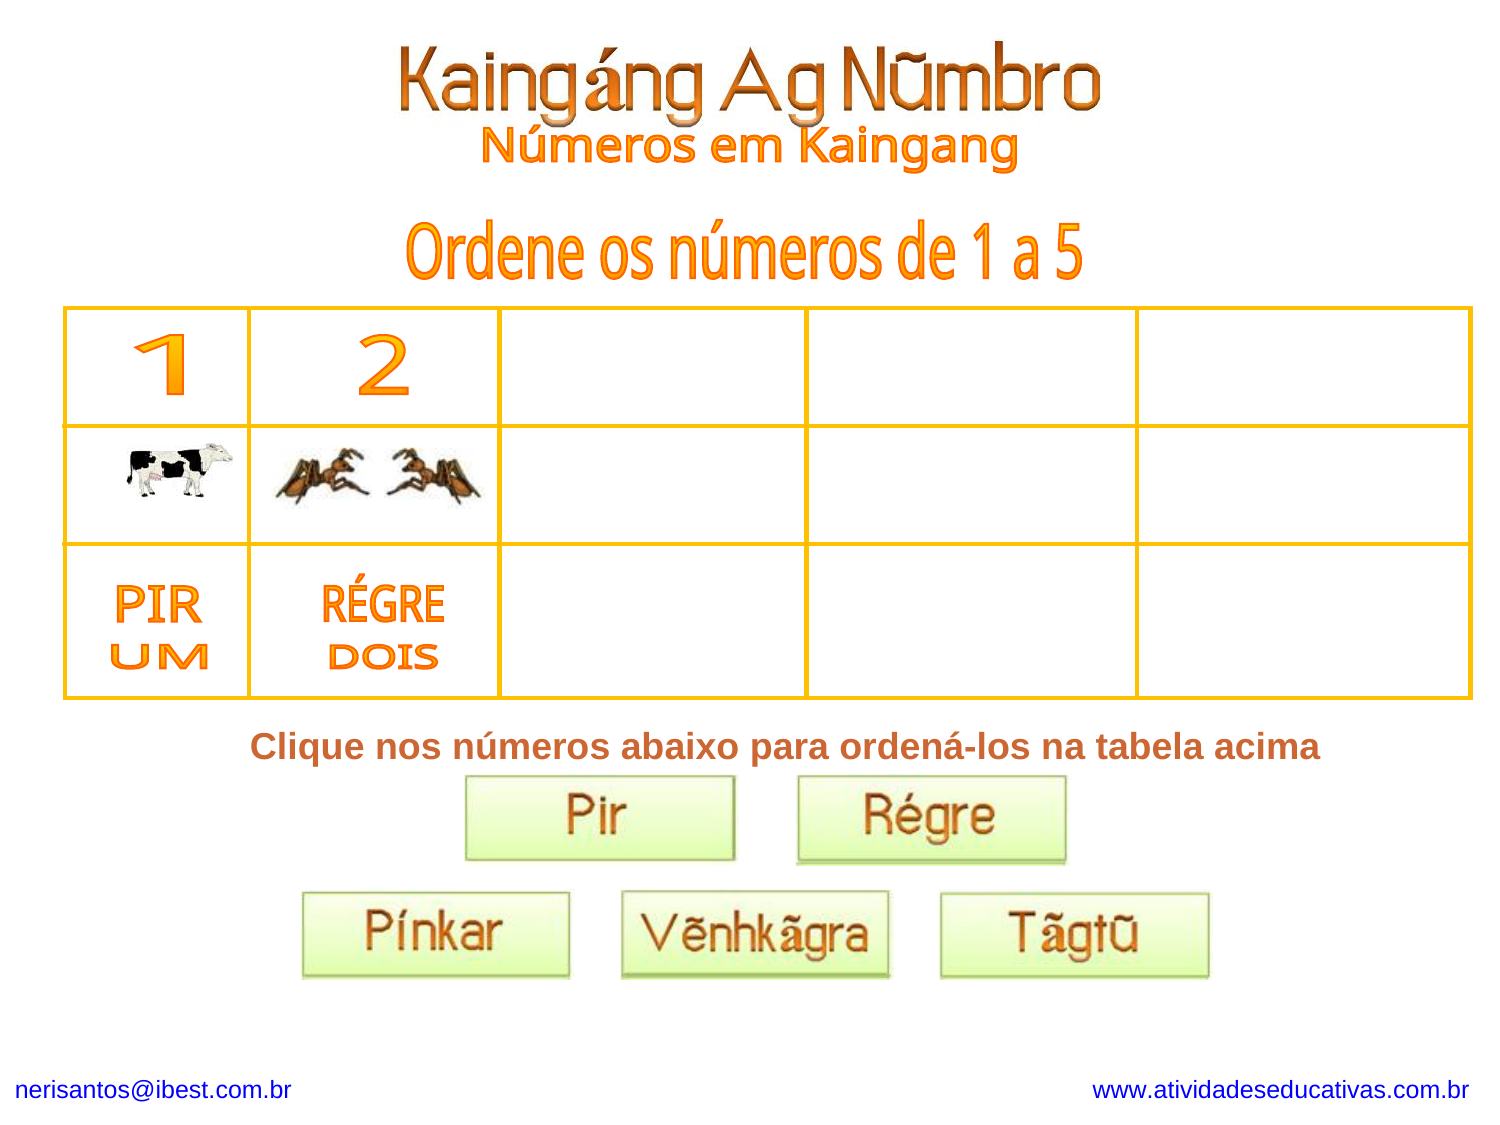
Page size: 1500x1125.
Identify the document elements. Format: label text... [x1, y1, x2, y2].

text_box Ordene os números de 1 a 5 [861, 236, 881, 279]
text_box Ordene os números de 1 a 5 [671, 236, 695, 279]
text_box DOIS [330, 645, 358, 669]
text_box RÉGRE [324, 585, 346, 622]
text_box Ordene os números de 1 a 5 [448, 236, 465, 279]
text_box Ordene os números de 1 a 5 [974, 223, 989, 279]
text_box Ordene os números de 1 a 5 [407, 223, 442, 279]
text_box UM [160, 645, 207, 669]
text_box PIR [171, 586, 201, 622]
text_box 2 [360, 335, 408, 395]
text_box PIR [117, 586, 144, 622]
text_box Ordene os números de 1 a 5 [735, 236, 775, 279]
text_box Ordene os números de 1 a 5 [498, 236, 523, 279]
picture [271, 442, 486, 509]
text_box PIR [149, 586, 164, 622]
text_box RÉGRE [349, 585, 366, 622]
text_box Ordene os números de 1 a 5 [899, 220, 924, 279]
text_box Ordene os números de 1 a 5 [1014, 236, 1038, 279]
text_box Ordene os números de 1 a 5 [1057, 223, 1081, 279]
picture [464, 775, 739, 866]
text_box UM [112, 645, 148, 669]
picture [939, 889, 1213, 980]
text_box DOIS [399, 645, 412, 669]
text_box DOIS [363, 645, 395, 669]
text_box Clique nos números abaixo para ordená-los na tabela acima [235, 714, 1337, 775]
text_box RÉGRE [370, 585, 395, 622]
text_box Ordene os números de 1 a 5 [930, 236, 954, 279]
text_box Ordene os números de 1 a 5 [601, 236, 627, 279]
text_box RÉGRE [426, 585, 443, 622]
text_box Ordene os números de 1 a 5 [703, 237, 727, 279]
text_box Ordene os números de 1 a 5 [781, 236, 805, 279]
text_box Ordene os números de 1 a 5 [467, 220, 492, 279]
text_box Ordene os números de 1 a 5 [811, 236, 828, 279]
text_box DOIS [415, 645, 437, 669]
text_box Ordene os números de 1 a 5 [529, 236, 553, 279]
picture [386, 31, 1114, 135]
text_box Ordene os números de 1 a 5 [830, 236, 856, 279]
text_box RÉGRE [401, 585, 423, 622]
text_box 1 [135, 335, 183, 395]
picture [118, 442, 237, 502]
text_box Ordene os números de 1 a 5 [632, 236, 652, 279]
picture [795, 775, 1070, 866]
picture [301, 889, 575, 980]
text_box Ordene os números de 1 a 5 [559, 236, 583, 279]
picture [620, 889, 894, 980]
